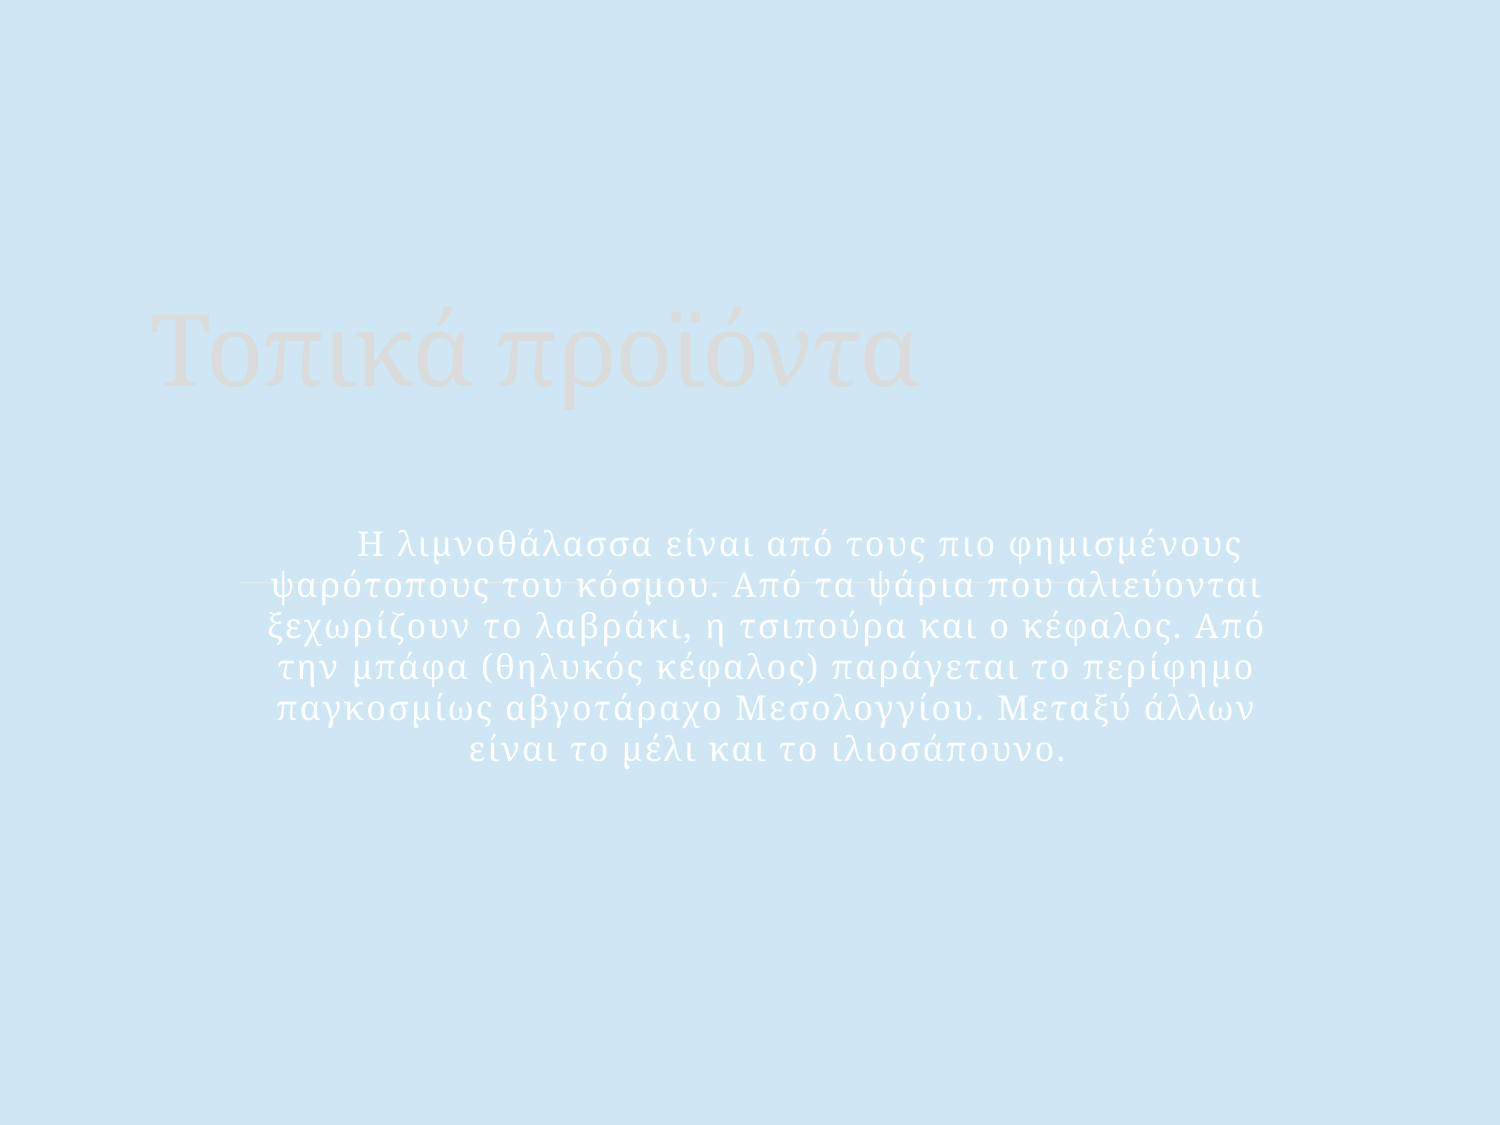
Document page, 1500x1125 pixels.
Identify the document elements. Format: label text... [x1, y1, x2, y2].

title Τοπικά προϊόντα [135, 172, 1411, 414]
subtitle Η λιμνοθάλασσα είναι από τους πιο φημισμένους ψαρότοπους του κόσμου. Από τα ψάρια που αλιεύονται ξεχωρίζουν το λαβράκι, η τσιπούρα και ο κέφαλος. Από την μπάφα (θηλυκός κέφαλος) παράγεται το περίφημο παγκοσμίως αβγοτάραχο Μεσολογγίου. Μεταξύ άλλων είναι το μέλι και το ιλιοσάπουνο. [242, 515, 1293, 803]
